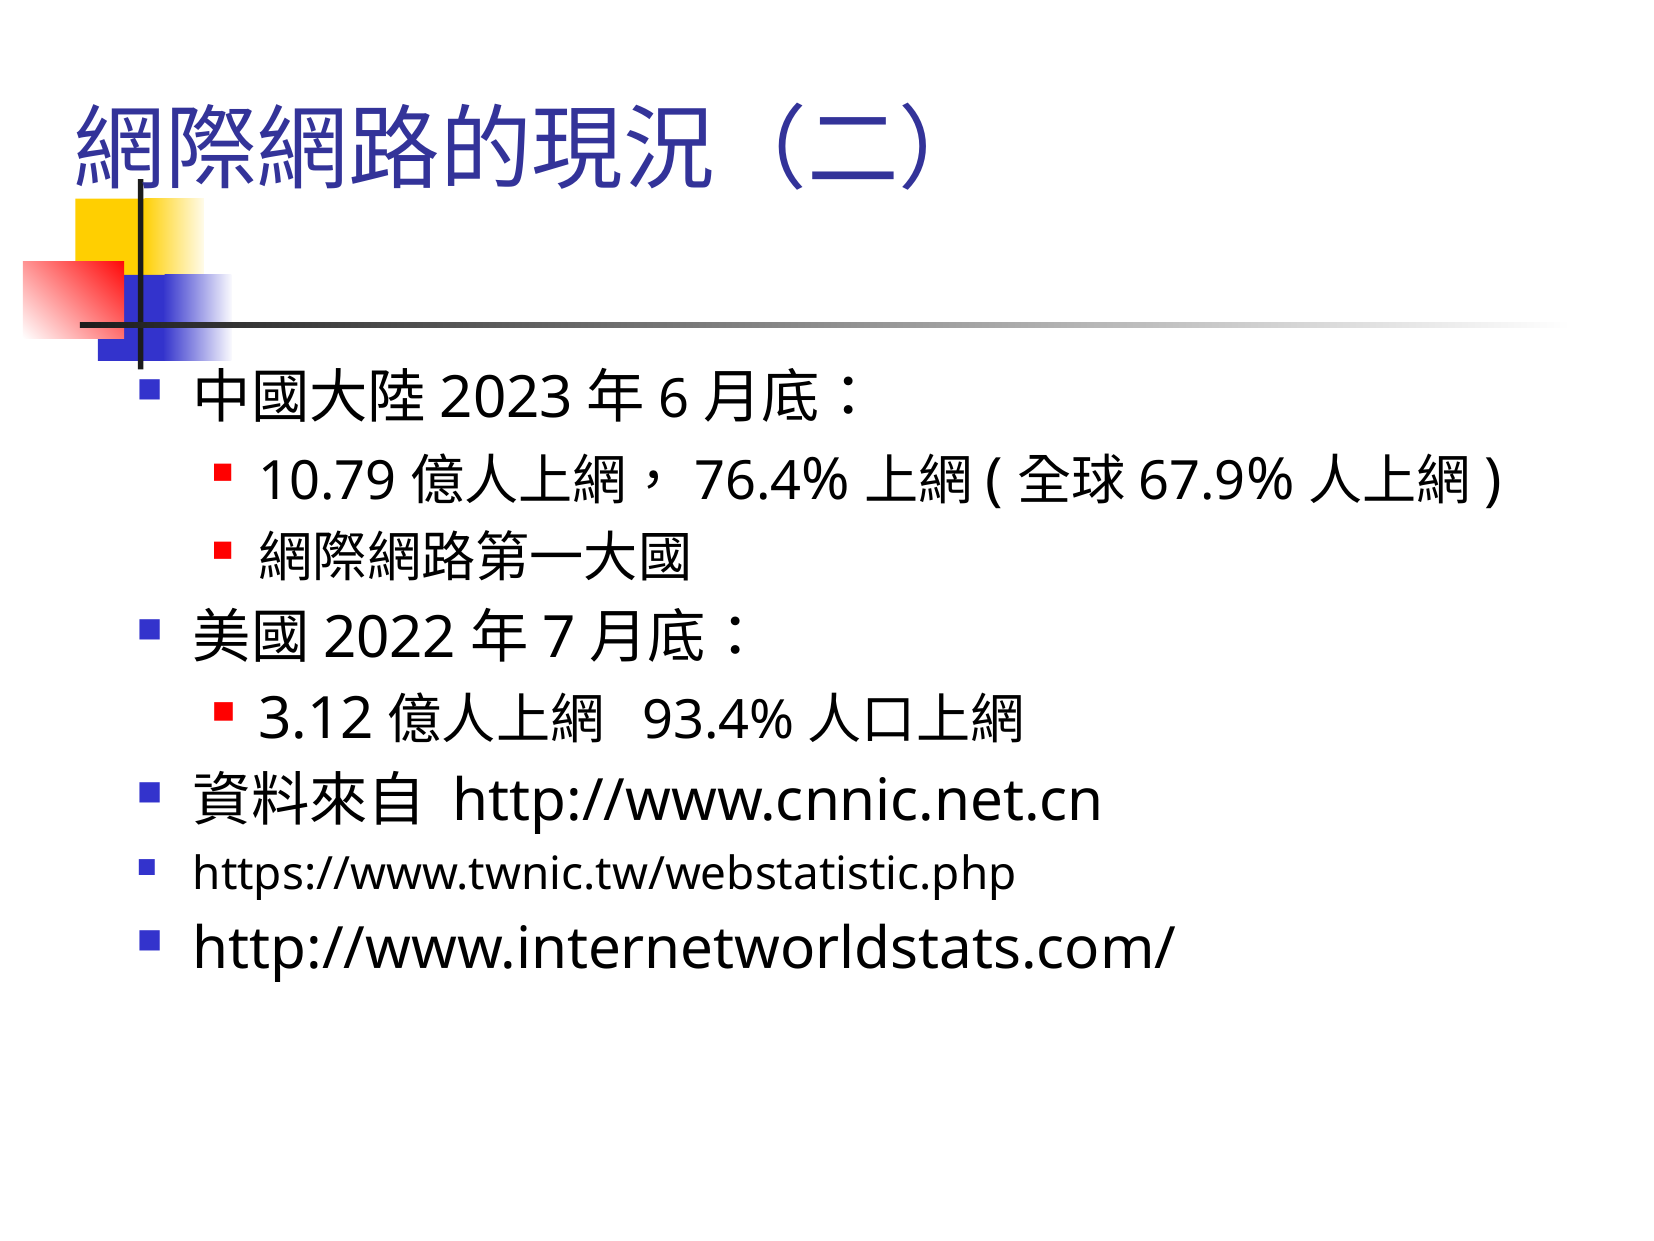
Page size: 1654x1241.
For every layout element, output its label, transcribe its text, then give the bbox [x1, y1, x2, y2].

title 網際網路的現況（二） [73, 41, 1479, 249]
list 中國大陸2023年6月底： 10.79億人上網，76.4%上網(全球67.9%人上網) 網際網路第一大國 美國2022年7月底： 3.12億人上網 93.4%人口上網 資料來自 http://www.cnnic.net.cn https://www.twnic.tw/webstatistic.php http://www.internetworldstats.com/ [136, 359, 1543, 1164]
